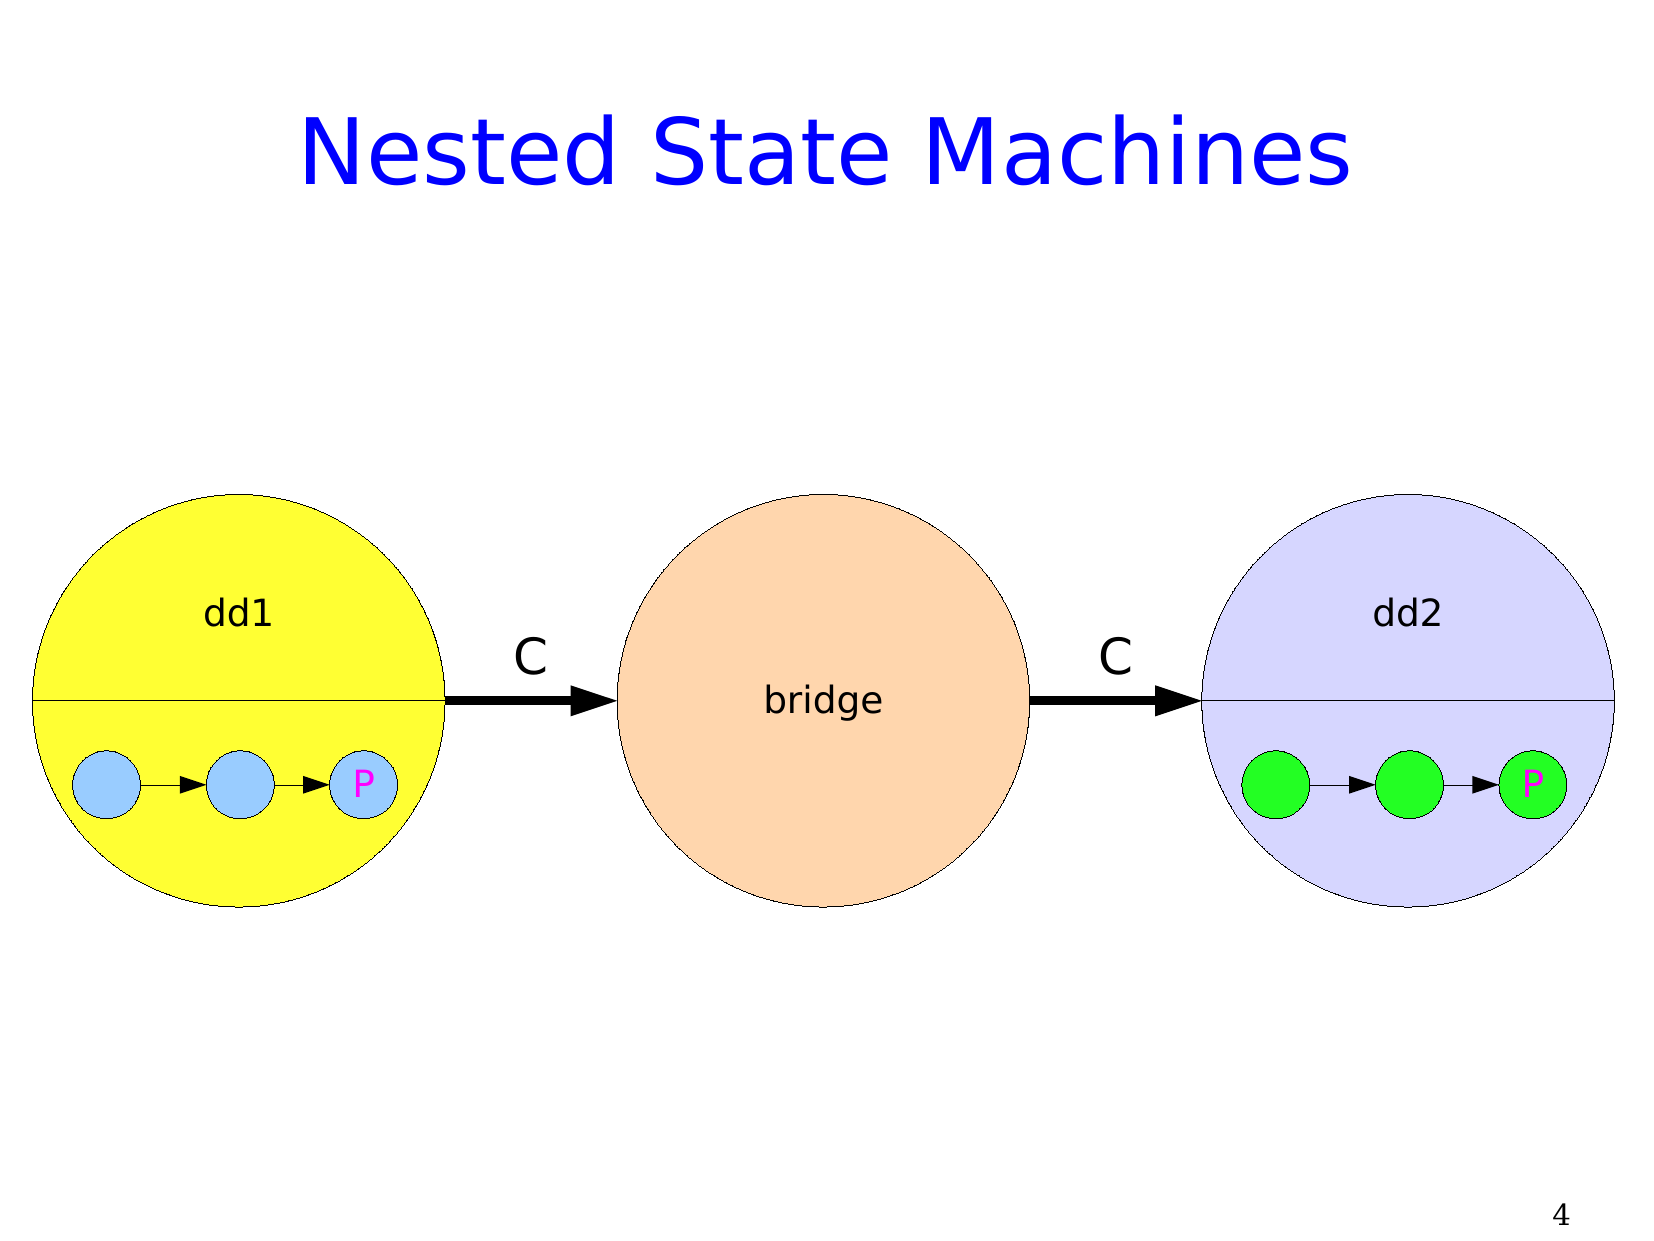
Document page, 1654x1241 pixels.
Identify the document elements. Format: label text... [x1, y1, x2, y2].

text_box [1375, 750, 1444, 819]
text_box [206, 750, 275, 819]
text_box P [1498, 750, 1567, 819]
text_box dd1 [32, 701, 445, 908]
text_box [1241, 750, 1310, 819]
text_box dd1 [32, 494, 445, 700]
text_box dd2 [1201, 701, 1615, 908]
text_box dd2 [1201, 494, 1615, 700]
text_box P [329, 750, 398, 819]
text_box [72, 750, 141, 819]
title Nested State Machines [82, 49, 1571, 257]
text_box bridge [617, 494, 1030, 908]
